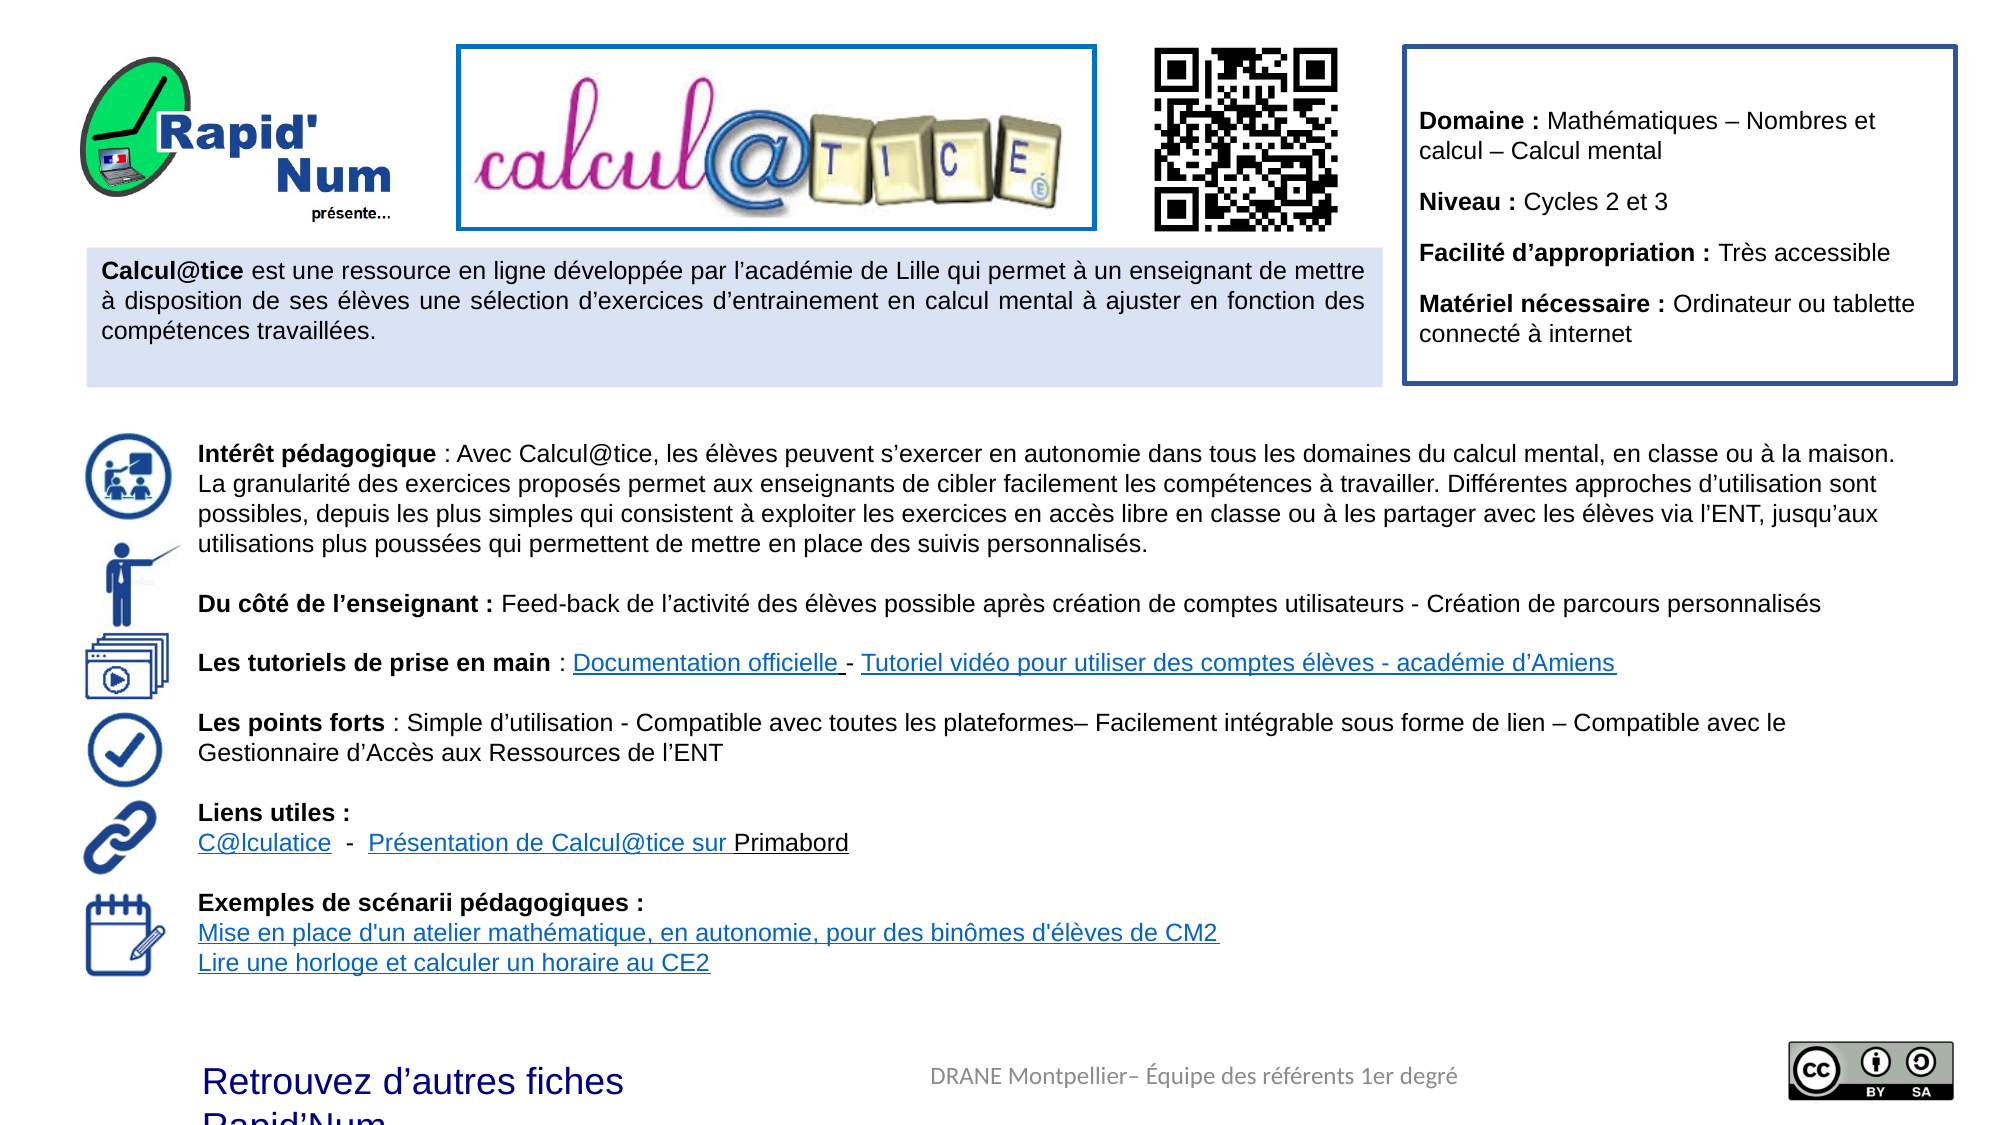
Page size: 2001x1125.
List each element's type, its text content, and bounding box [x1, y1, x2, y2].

picture [83, 431, 174, 523]
text_box Intérêt pédagogique : Avec Calcul@tice, les élèves peuvent s’exercer en autonomie dans tous les domaines du calcul mental, en classe ou à la maison. La granularité des exercices proposés permet aux enseignants de cibler facilement les compétences à travailler. Différentes approches d’utilisation sont possibles, depuis les plus simples qui consistent à exploiter les exercices en accès libre en classe ou à les partager avec les élèves via l’ENT, jusqu’aux utilisations plus poussées qui permettent de mettre en place des suivis personnalisés. Du côté de l’enseignant : Feed-back de l’activité des élèves possible après création de comptes utilisateurs - Création de parcours personnalisés Les tutoriels de prise en main : Documentation officielle - Tutoriel vidéo pour utiliser des comptes élèves - académie d’Amiens Les points forts : Simple d’utilisation - Compatible avec toutes les plateformes– Facilement intégrable sous forme de lien – Compatible avec le Gestionnaire d’Accès aux Ressources de l’ENT Liens utiles : C@lculatice - Présentation de Calcul@tice sur Primabord Exemples de scénarii pédagogiques : Mise en place d'un atelier mathématique, en autonomie, pour des binômes d'élèves de CM2 Lire une horloge et calculer un horaire au CE2 [183, 429, 1932, 984]
picture [78, 890, 170, 982]
picture [461, 71, 1075, 227]
picture [1142, 35, 1350, 244]
picture [78, 795, 162, 880]
picture [78, 539, 182, 792]
picture [64, 45, 411, 232]
picture [1781, 1037, 1956, 1105]
text_box Calcul@tice est une ressource en ligne développée par l’académie de Lille qui permet à un enseignant de mettre à disposition de ses élèves une sélection d’exercices d’entrainement en calcul mental à ajuster en fonction des compétences travaillées. [86, 247, 1383, 388]
subtitle Domaine : Mathématiques – Nombres et calcul – Calcul mental Niveau : Cycles 2 et 3 Facilité d’appropriation : Très accessible Matériel nécessaire : Ordinateur ou tablette connecté à internet [1404, 46, 1956, 384]
footer DRANE Montpellier– Équipe des référents 1er degré [630, 1044, 1759, 1105]
text_box Retrouvez d’autres fiches Rapid’Num [187, 1049, 729, 1125]
